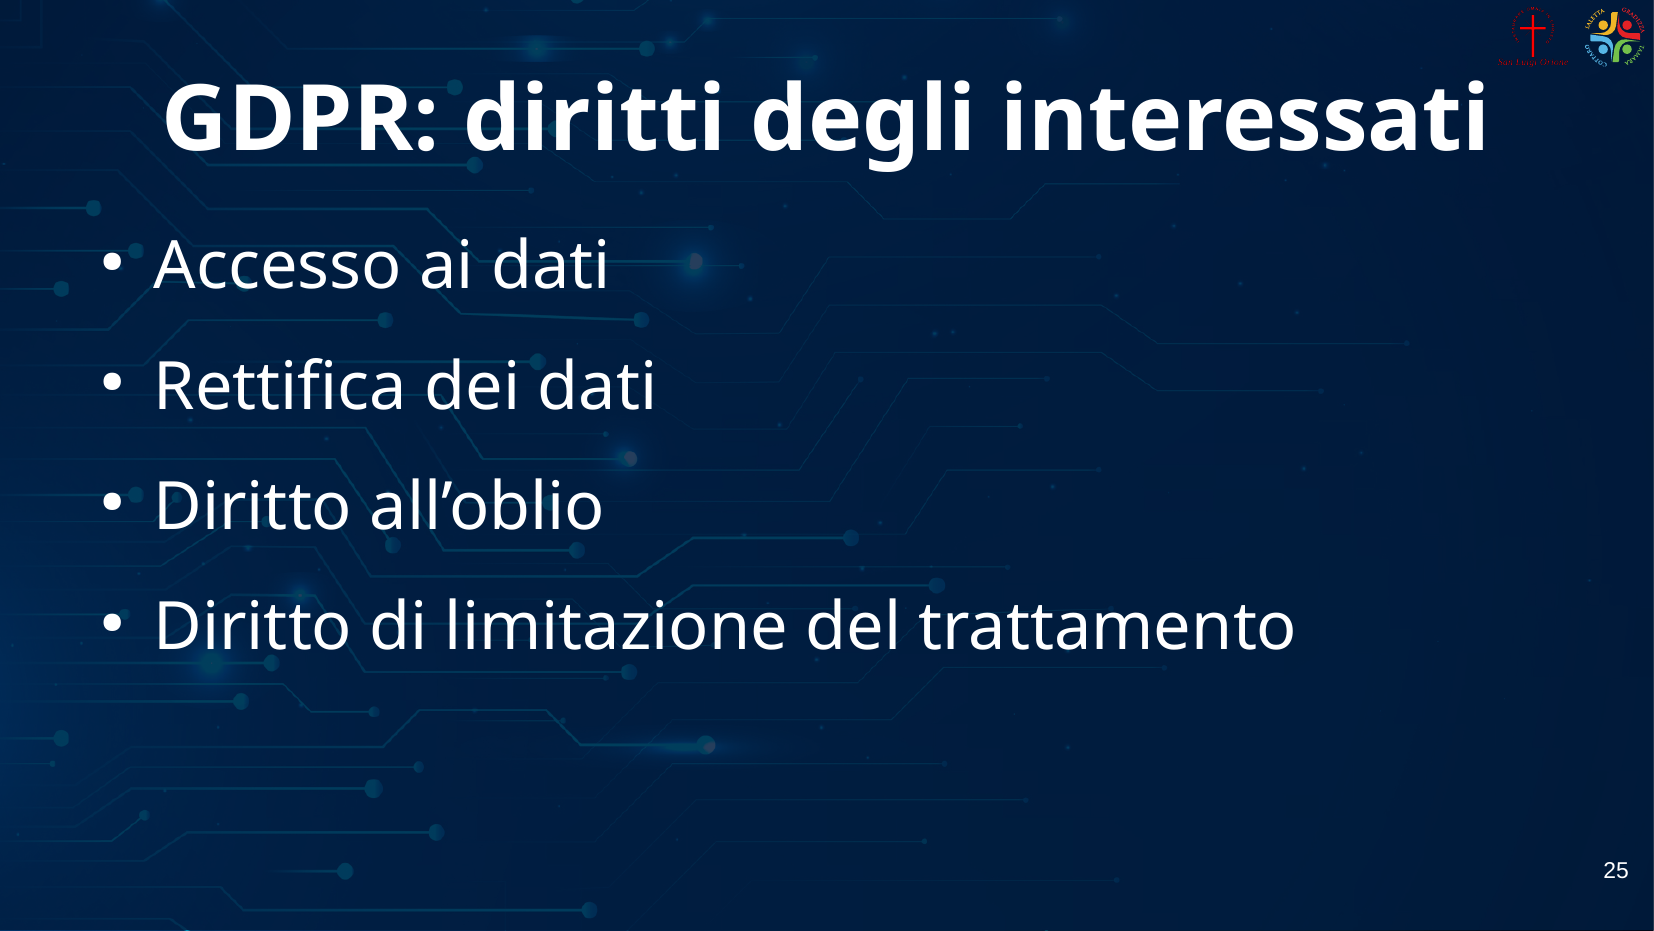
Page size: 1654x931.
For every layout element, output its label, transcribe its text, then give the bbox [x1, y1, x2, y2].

list Accesso ai dati Rettifica dei dati Diritto all’oblio Diritto di limitazione del trattamento [82, 217, 1571, 809]
title GDPR: diritti degli interessati [82, 37, 1571, 193]
picture [1498, 7, 1568, 37]
